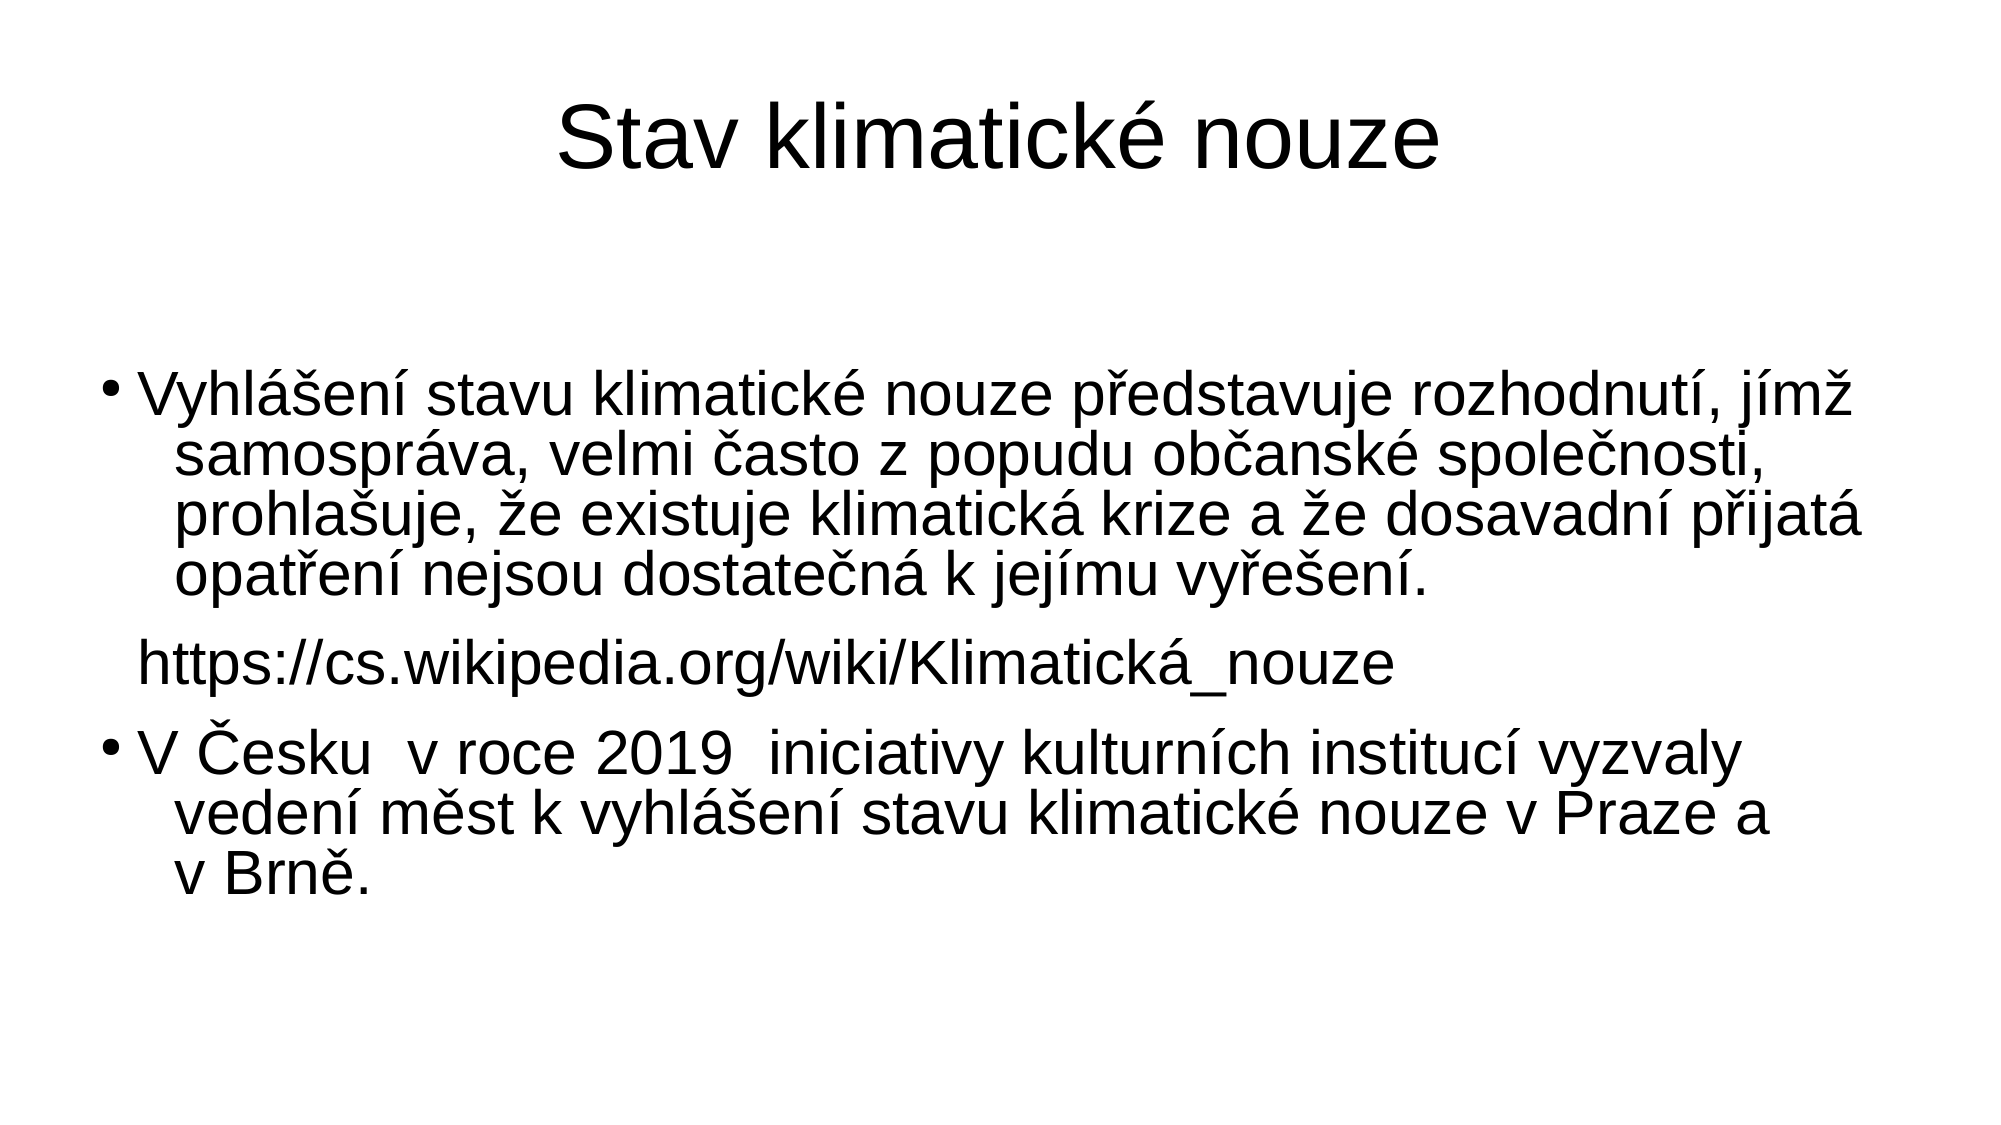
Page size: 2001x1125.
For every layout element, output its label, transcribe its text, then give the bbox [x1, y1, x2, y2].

title Stav klimatické nouze [99, 44, 1900, 233]
list Vyhlášení stavu klimatické nouze představuje rozhodnutí, jímž samospráva, velmi často z⁠ popudu občanské společnosti, prohlašuje, že existuje klimatická krize a že dosavadní při­jatá opatření nejsou dostatečná k⁠ jejímu vyřešení. https://cs.wikipedia.org/wiki/Klimatická_nouze V⁠ Česku v⁠ roce 2019 iniciativy kulturních institucí vyzvaly vedení měst k⁠ vyhlášení stavu klimatické nouze v⁠ Praze a v⁠ Brně. [99, 263, 1900, 916]
